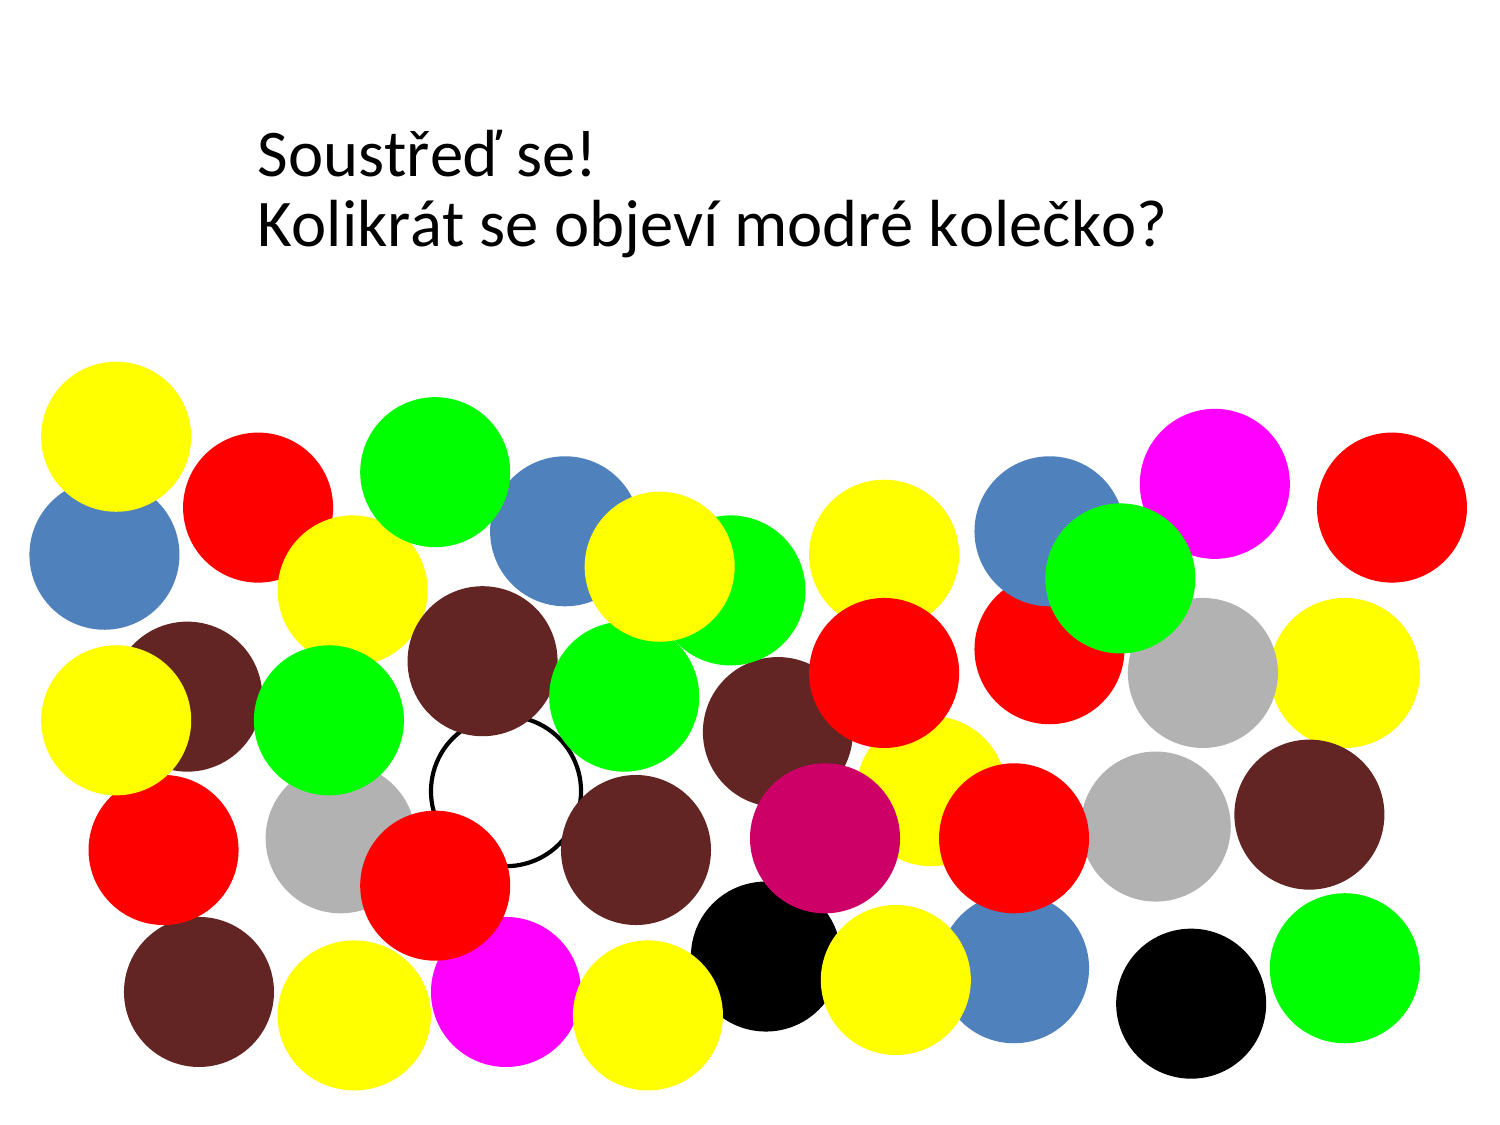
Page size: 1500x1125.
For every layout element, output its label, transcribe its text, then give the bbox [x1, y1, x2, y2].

text_box Soustřeď se! [243, 101, 613, 198]
text_box Kolikrát se objeví modré kolečko? [242, 172, 1184, 269]
text_box [1316, 432, 1467, 583]
text_box [1269, 893, 1420, 1044]
text_box [974, 408, 1420, 890]
text_box [29, 361, 192, 630]
text_box [41, 397, 1231, 1091]
text_box [1116, 928, 1267, 1079]
